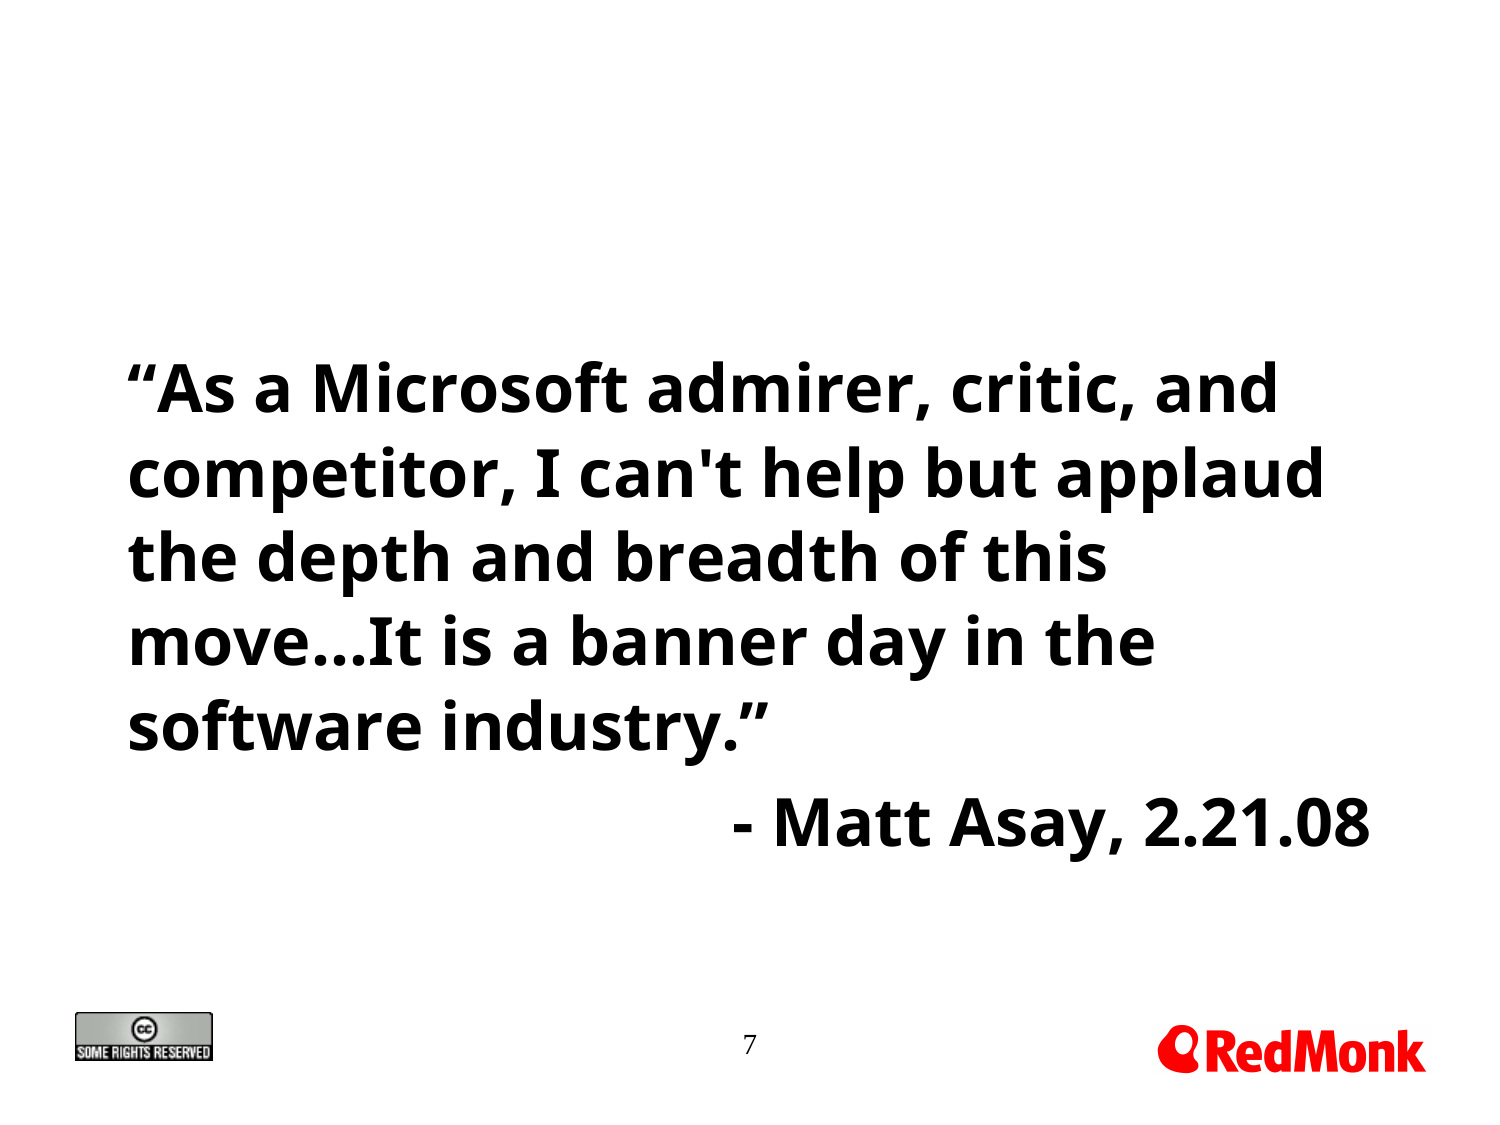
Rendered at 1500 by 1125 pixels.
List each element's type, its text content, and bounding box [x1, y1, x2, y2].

text_box “As a Microsoft admirer, critic, and competitor, I can't help but applaud the depth and breadth of this move...It is a banner day in the software industry.” - Matt Asay, 2.21.08 [112, 337, 1388, 779]
picture [75, 1012, 213, 1061]
picture [1151, 1023, 1433, 1075]
